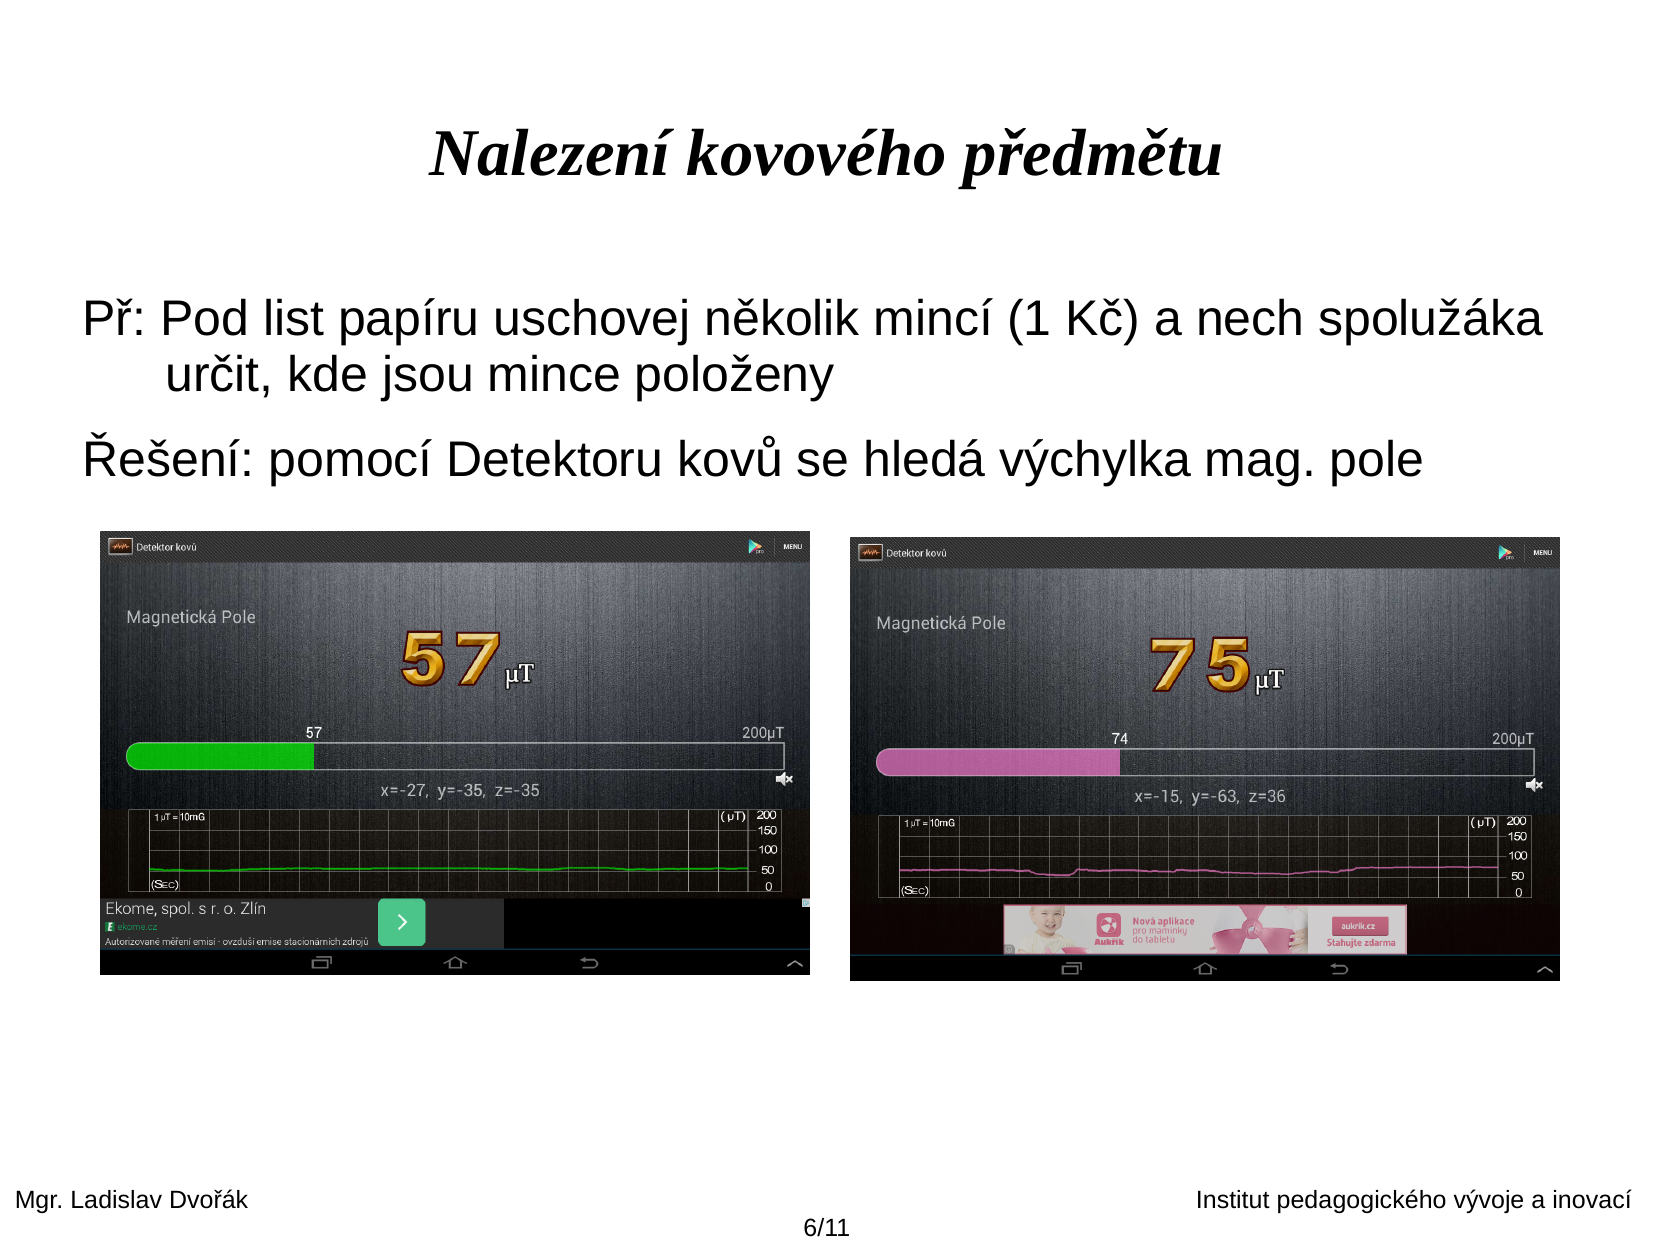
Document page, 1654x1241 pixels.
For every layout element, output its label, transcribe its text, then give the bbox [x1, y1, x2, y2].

title Nalezení kovového předmětu [82, 49, 1571, 257]
picture [100, 531, 810, 975]
text_box Mgr. Ladislav Dvořák Institut pedagogického vývoje a inovací <číslo>/11 [0, 1177, 1654, 1241]
list Př: Pod list papíru uschovej několik mincí (1 Kč) a nech spolužáka určit, kde jsou mince položeny Řešení: pomocí Detektoru kovů se hledá výchylka mag. pole [82, 290, 1571, 1010]
picture [850, 537, 1560, 981]
